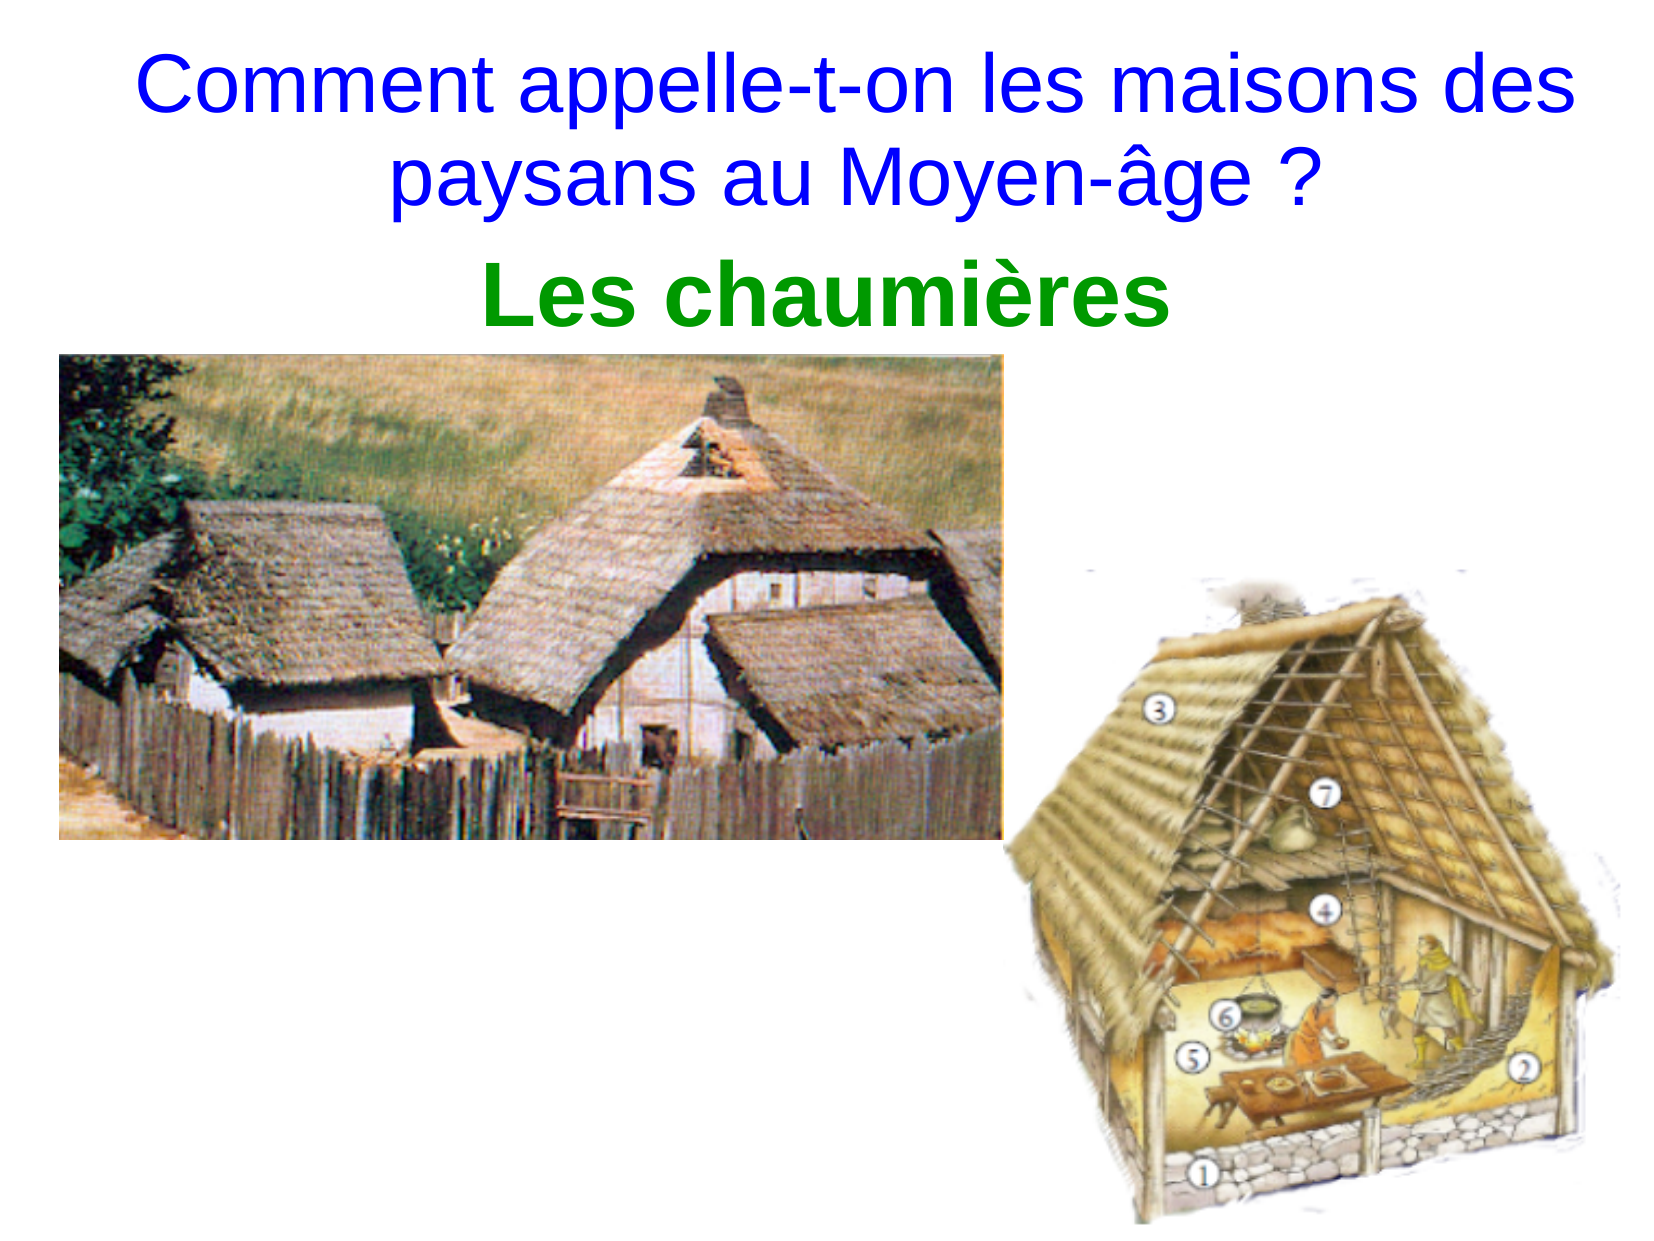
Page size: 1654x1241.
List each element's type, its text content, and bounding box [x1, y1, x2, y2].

text_box Comment appelle-t-on les maisons des paysans au Moyen-âge ? [59, 29, 1654, 231]
text_box Les chaumières [59, 236, 1595, 384]
picture [59, 384, 1625, 1241]
